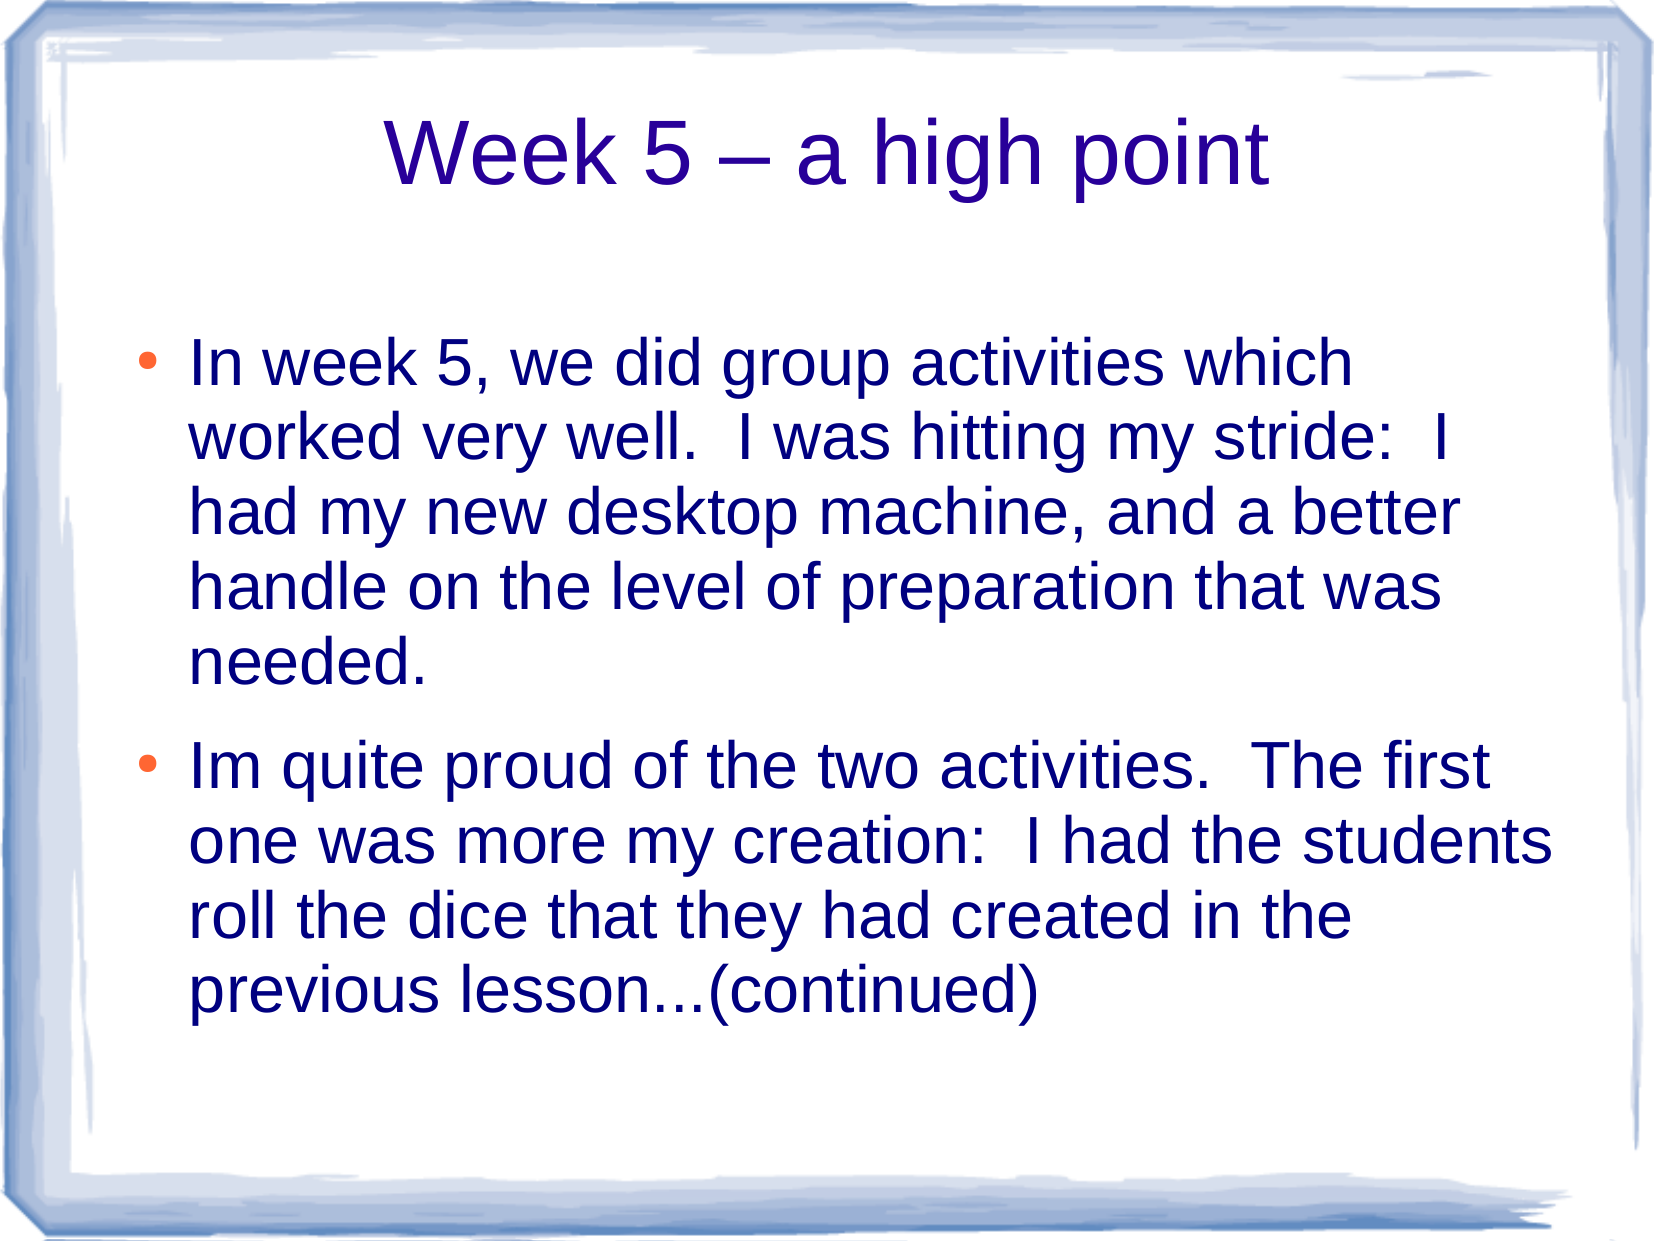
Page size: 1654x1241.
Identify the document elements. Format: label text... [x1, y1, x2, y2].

picture [0, 0, 1654, 1241]
title Week 5 – a high point [82, 56, 1571, 250]
list In week 5, we did group activities which worked very well. I was hitting my stride: I had my new desktop machine, and a better handle on the level of preparation that was needed. Im quite proud of the two activities. The first one was more my creation: I had the students roll the dice that they had created in the previous lesson...(continued) [118, 324, 1571, 1028]
